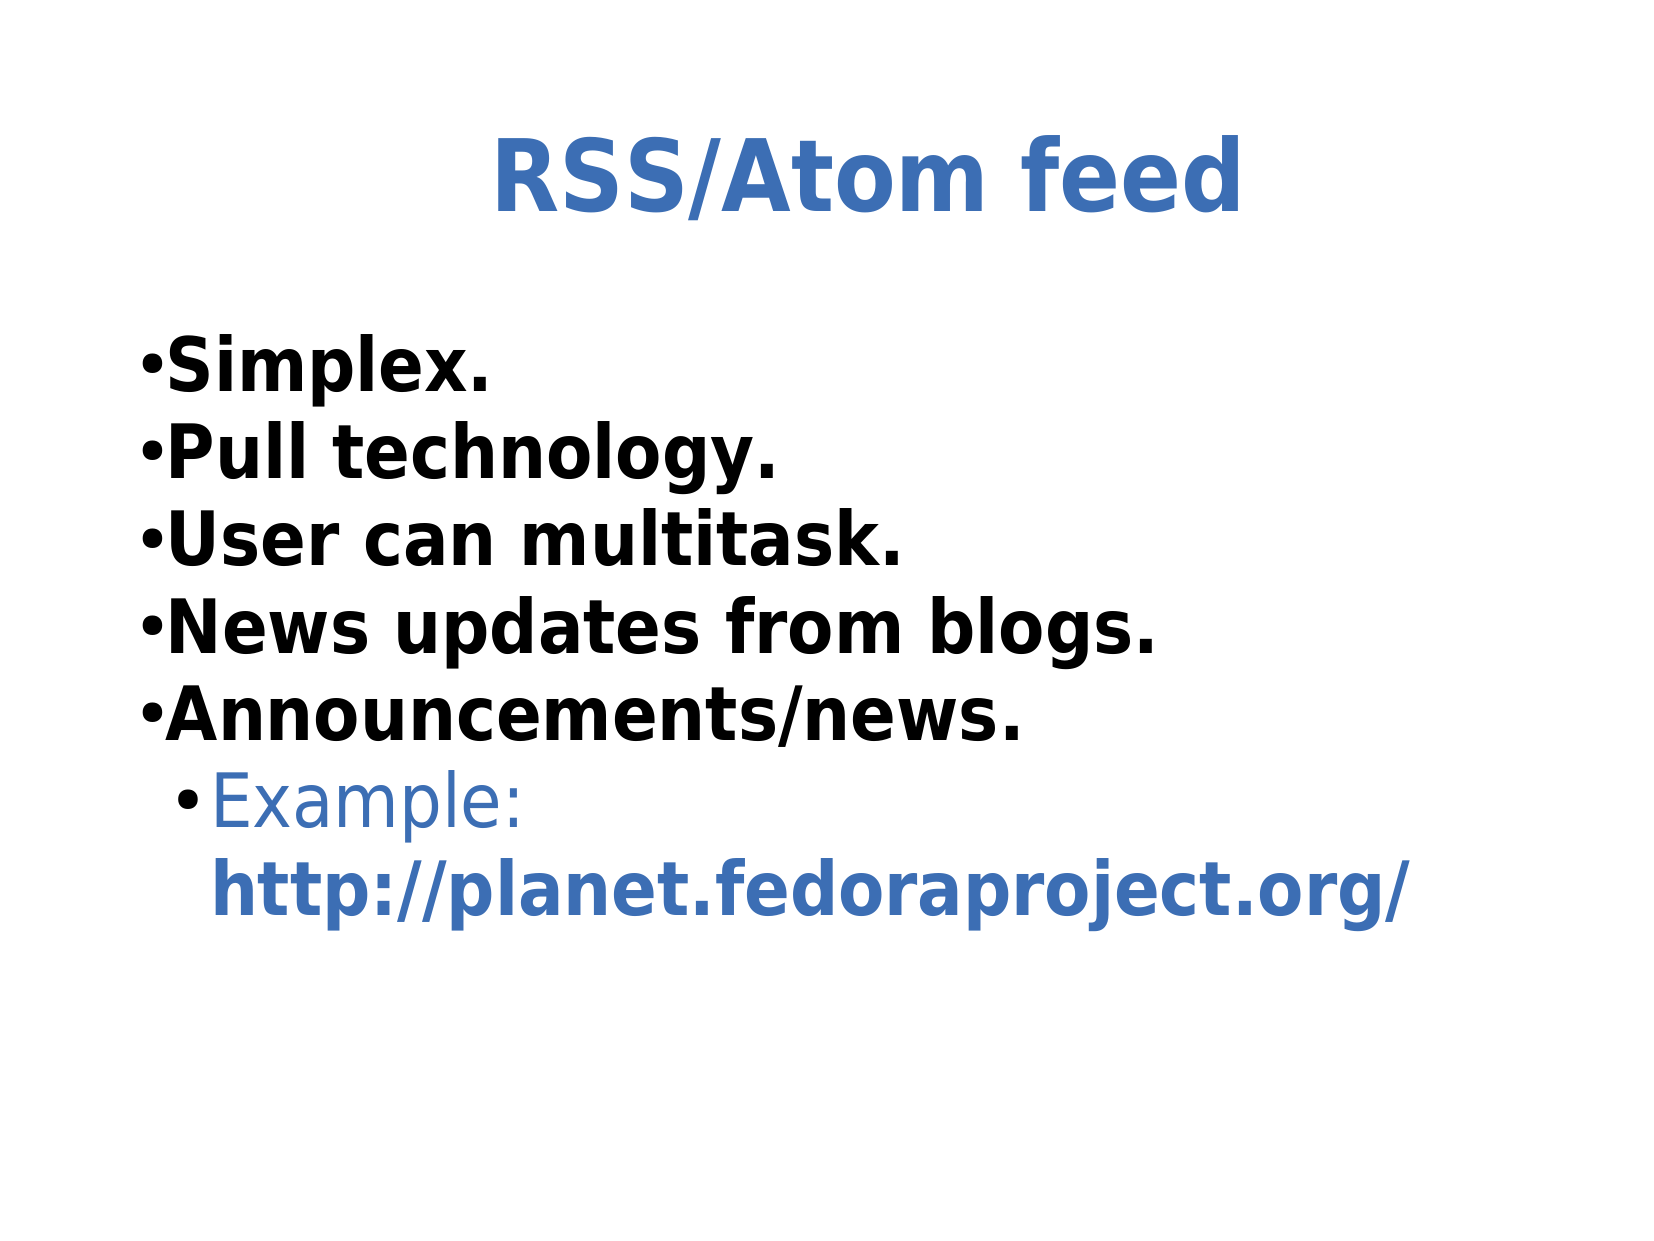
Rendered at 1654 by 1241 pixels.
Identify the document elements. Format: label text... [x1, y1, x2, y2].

text_box RSS/Atom feed Simplex. Pull technology. User can multitask. News updates from blogs. Announcements/news. Example: http://planet.fedoraproject.org/ [124, 110, 1613, 1028]
